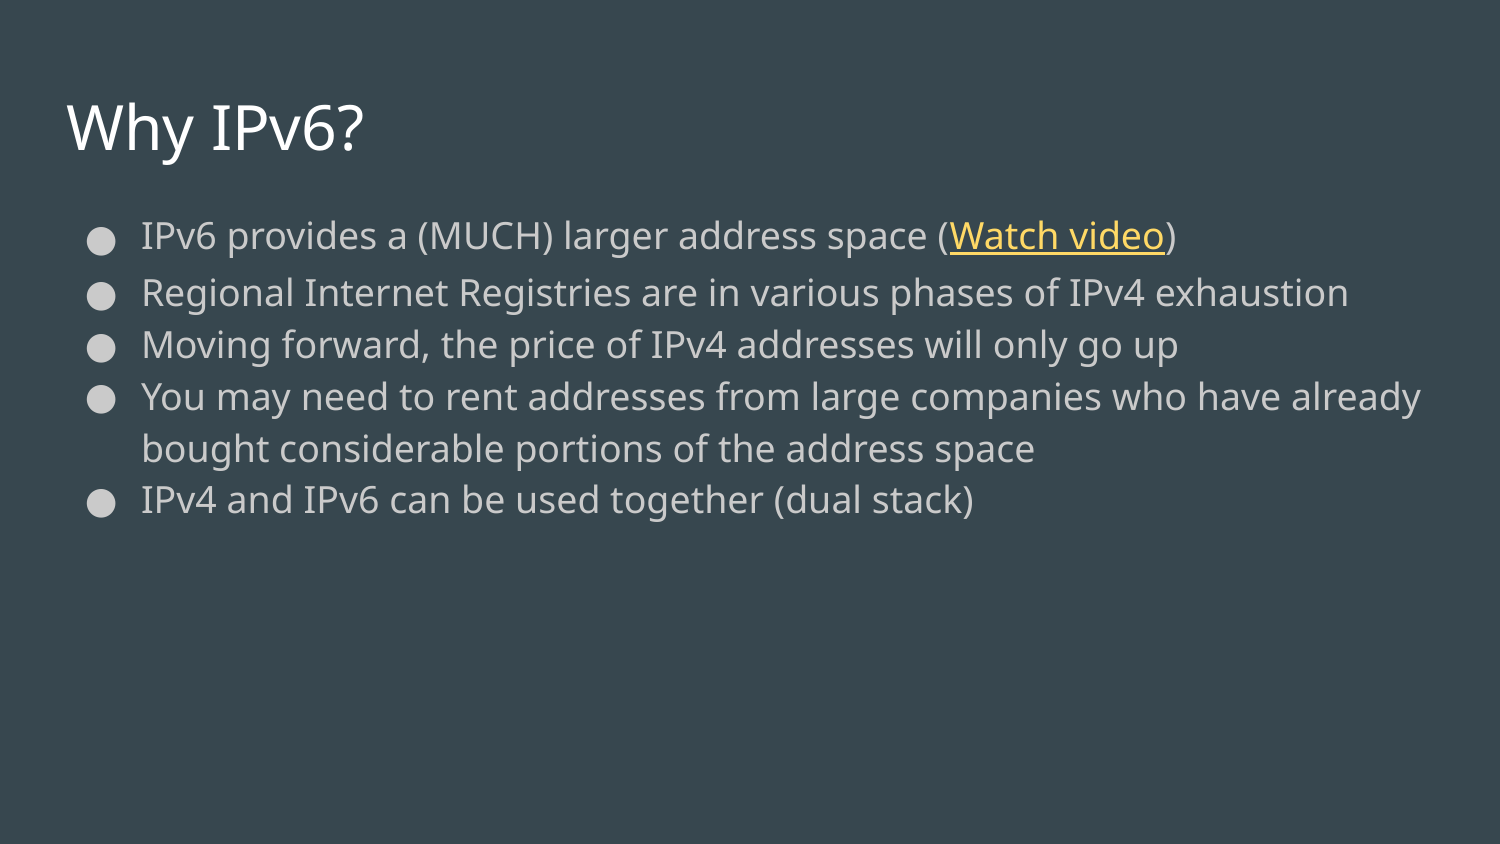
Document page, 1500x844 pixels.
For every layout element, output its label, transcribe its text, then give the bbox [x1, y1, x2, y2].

list IPv6 provides a (MUCH) larger address space (Watch video) Regional Internet Registries are in various phases of IPv4 exhaustion Moving forward, the price of IPv4 addresses will only go up You may need to rent addresses from large companies who have already bought considerable portions of the address space IPv4 and IPv6 can be used together (dual stack) [51, 189, 1449, 750]
title Why IPv6? [51, 72, 1449, 167]
